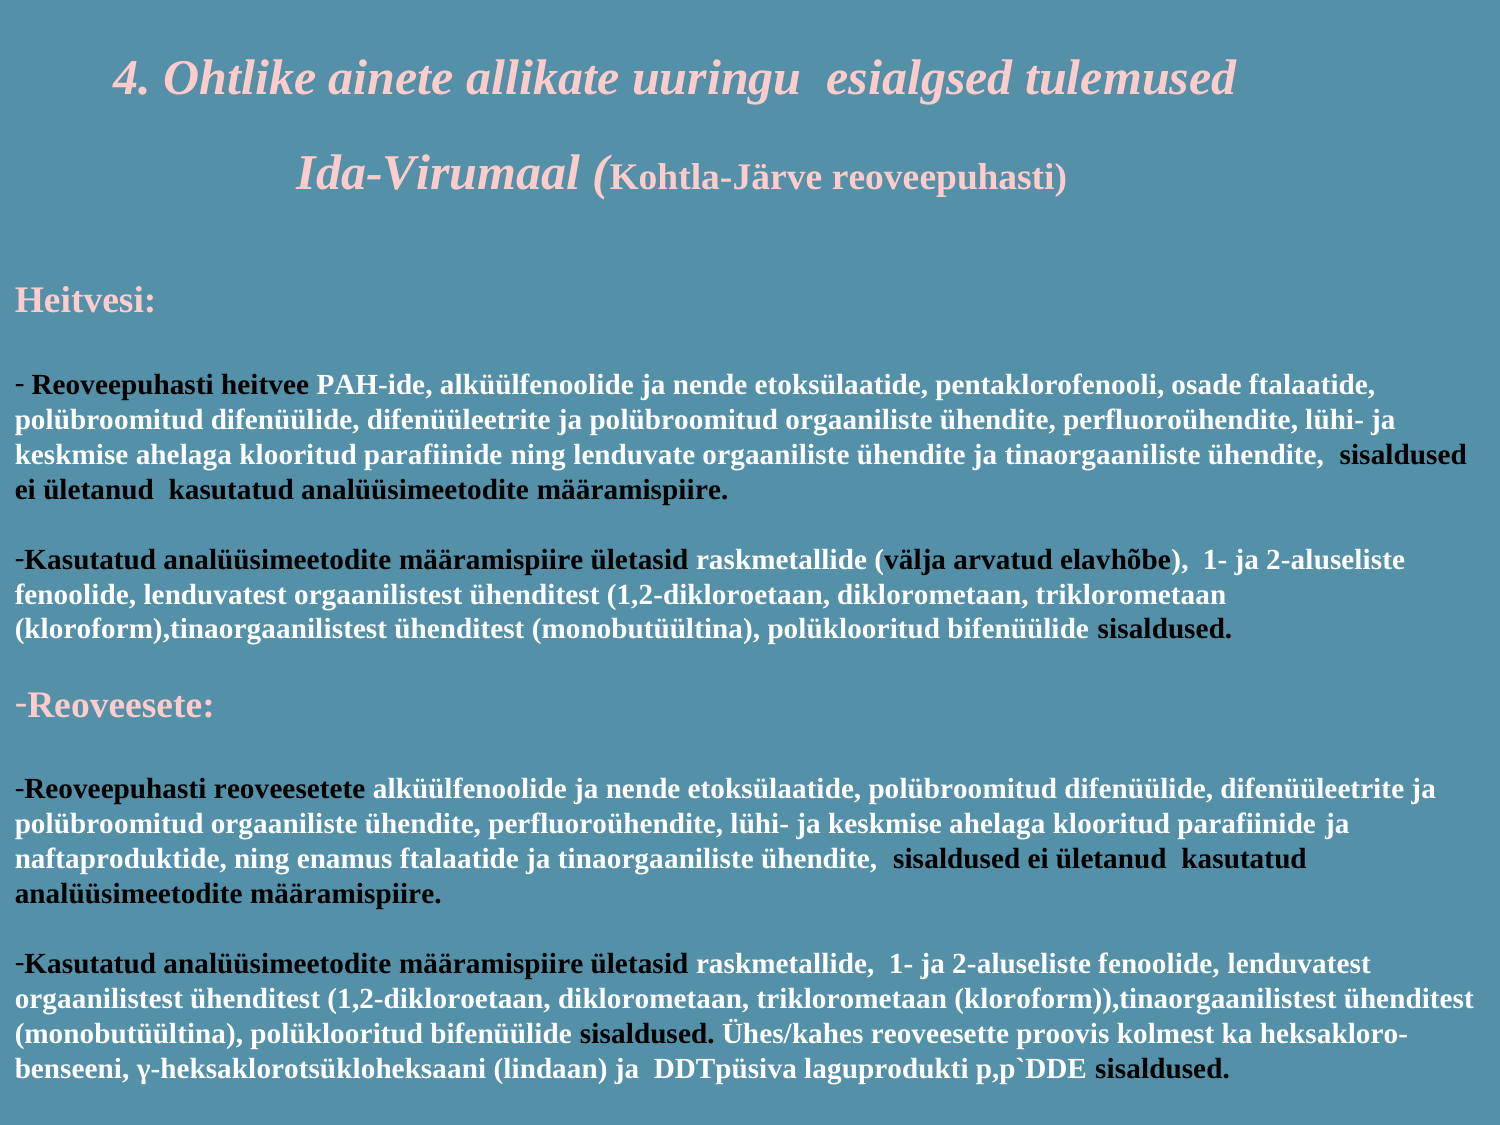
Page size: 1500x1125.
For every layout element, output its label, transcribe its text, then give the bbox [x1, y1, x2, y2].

text_box 4. Ohtlike ainete allikate uuringu esialgsed tulemused Ida-Virumaal (Kohtla-Järve reoveepuhasti) [98, 24, 1266, 208]
text_box Heitvesi: Reoveepuhasti heitvee PAH-ide, alküülfenoolide ja nende etoksülaatide, pentaklorofenooli, osade ftalaatide, polübroomitud difenüülide, difenüüleetrite ja polübroomitud orgaaniliste ühendite, perfluoroühendite, lühi- ja keskmise ahelaga klooritud parafiinide ning lenduvate orgaaniliste ühendite ja tinaorgaaniliste ühendite, sisaldused ei ületanud kasutatud analüüsimeetodite määramispiire. Kasutatud analüüsimeetodite määramispiire ületasid raskmetallide (välja arvatud elavhõbe), 1- ja 2-aluseliste fenoolide, lenduvatest orgaanilistest ühenditest (1,2-dikloroetaan, diklorometaan, triklorometaan (kloroform),tinaorgaanilistest ühenditest (monobutüültina), polüklooritud bifenüülide sisaldused. Reoveesete: Reoveepuhasti reoveesetete alküülfenoolide ja nende etoksülaatide, polübroomitud difenüülide, difenüüleetrite ja polübroomitud orgaaniliste ühendite, perfluoroühendite, lühi- ja keskmise ahelaga klooritud parafiinide ja naftaproduktide, ning enamus ftalaatide ja tinaorgaaniliste ühendite, sisaldused ei ületanud kasutatud analüüsimeetodite määramispiire. Kasutatud analüüsimeetodite määramispiire ületasid raskmetallide, 1- ja 2-aluseliste fenoolide, lenduvatest orgaanilistest ühenditest (1,2-dikloroetaan, diklorometaan, triklorometaan (kloroform)),tinaorgaanilistest ühenditest (monobutüültina), polüklooritud bifenüülide sisaldused. Ühes/kahes reoveesette proovis kolmest ka heksakloro-benseeni, γ-heksaklorotsükloheksaani (lindaan) ja DDTpüsiva laguprodukti p,p`DDE sisaldused. [0, 237, 1500, 1125]
